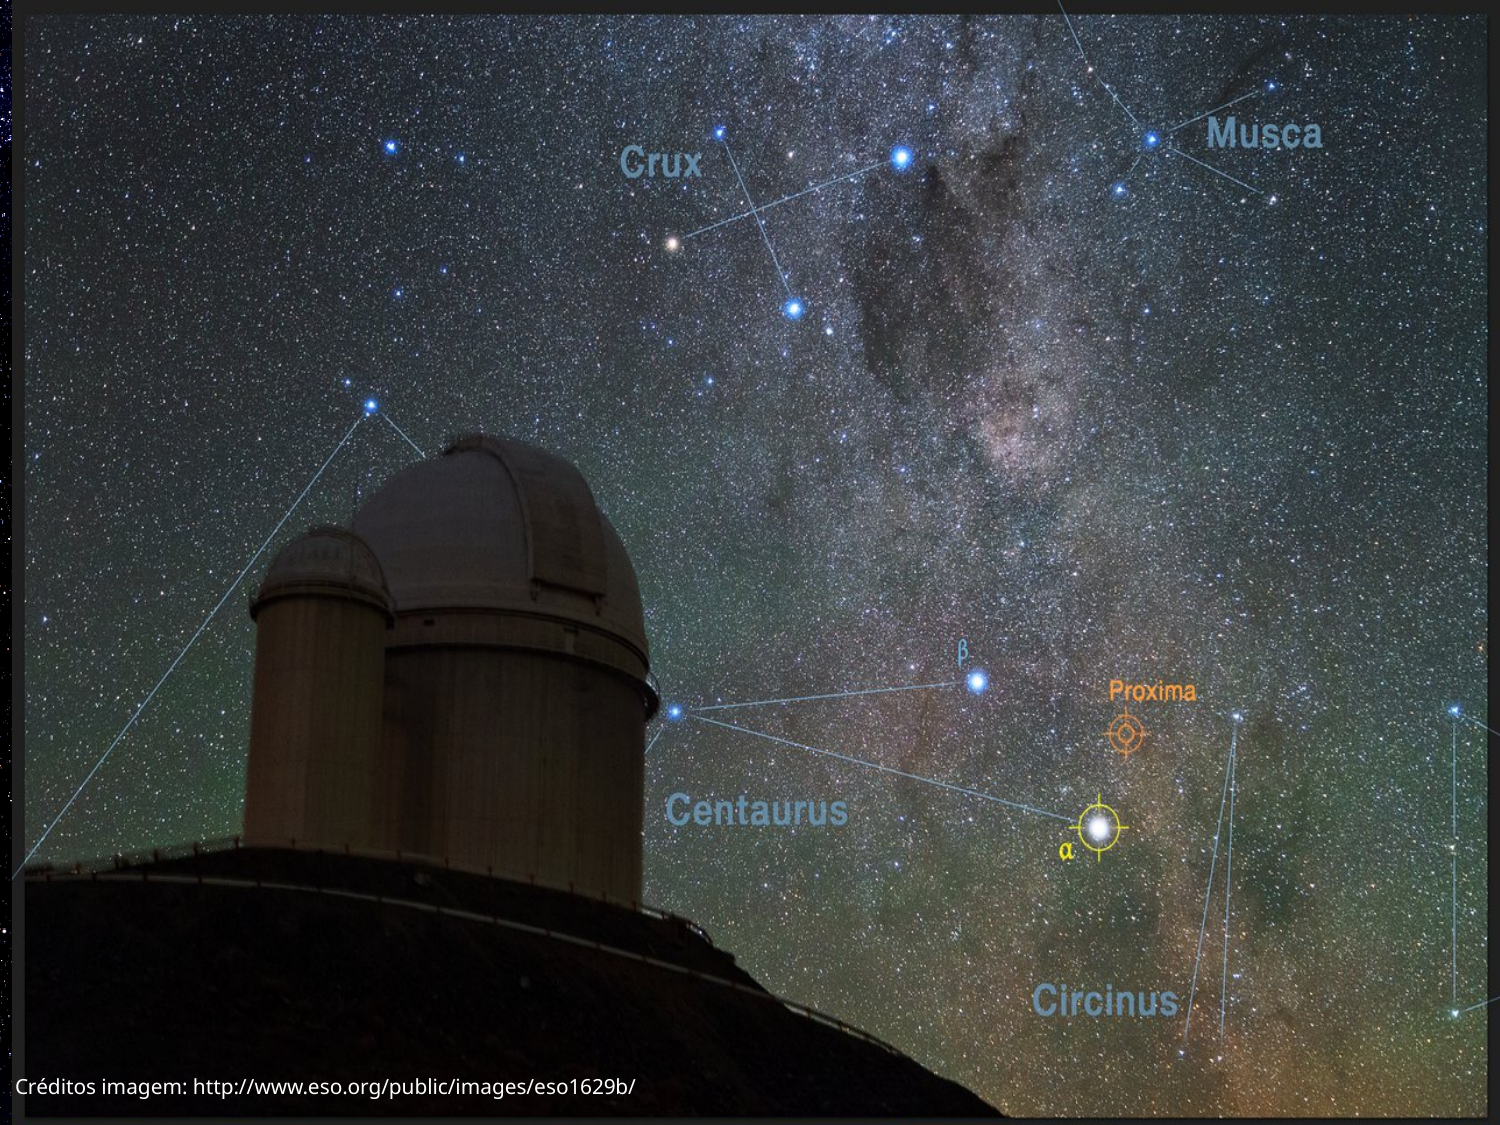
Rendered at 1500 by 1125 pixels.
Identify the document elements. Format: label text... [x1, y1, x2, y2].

picture [0, 0, 1500, 1125]
text_box Créditos imagem: http://www.eso.org/public/images/eso1629b/ [0, 1058, 872, 1125]
